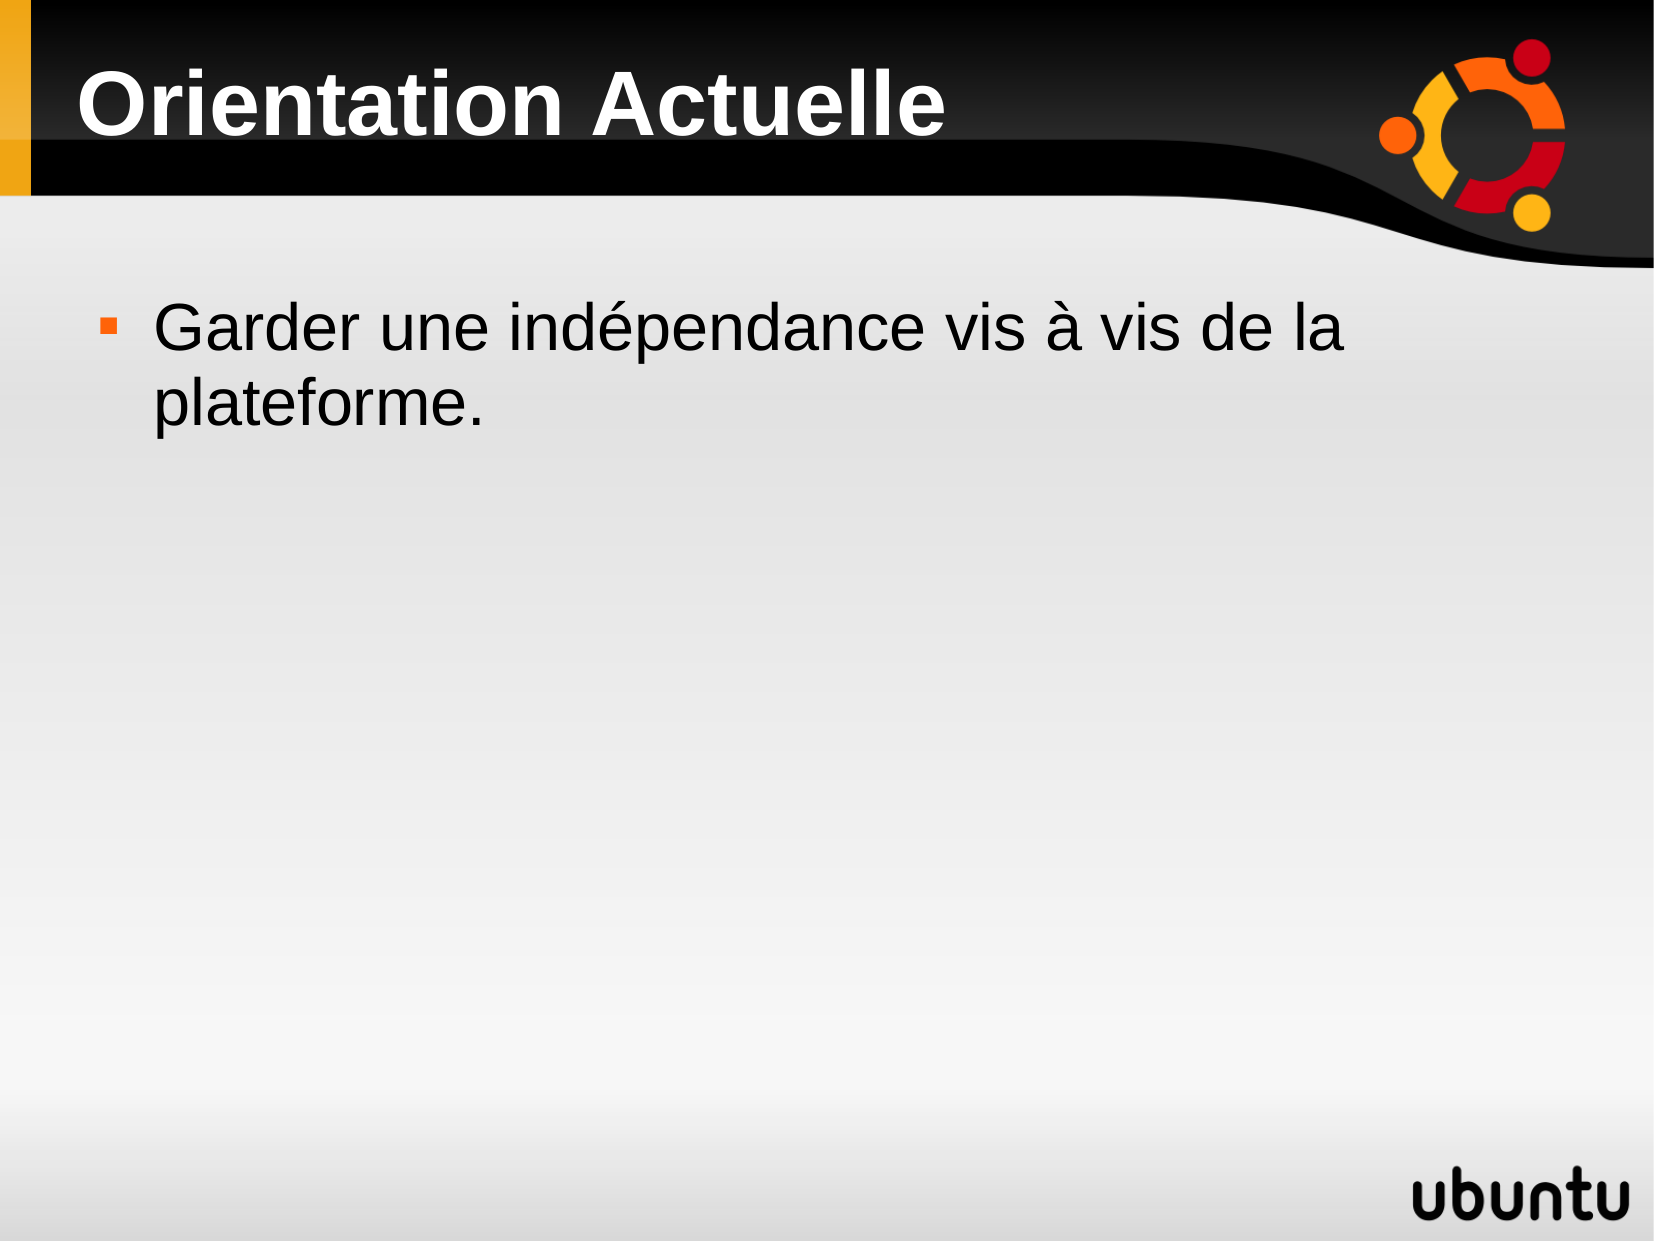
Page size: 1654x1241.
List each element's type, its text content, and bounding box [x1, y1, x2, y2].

list Garder une indépendance vis à vis de la plateforme. [82, 290, 1571, 1109]
picture [0, 0, 1654, 1241]
title Orientation Actuelle [76, 0, 1565, 208]
